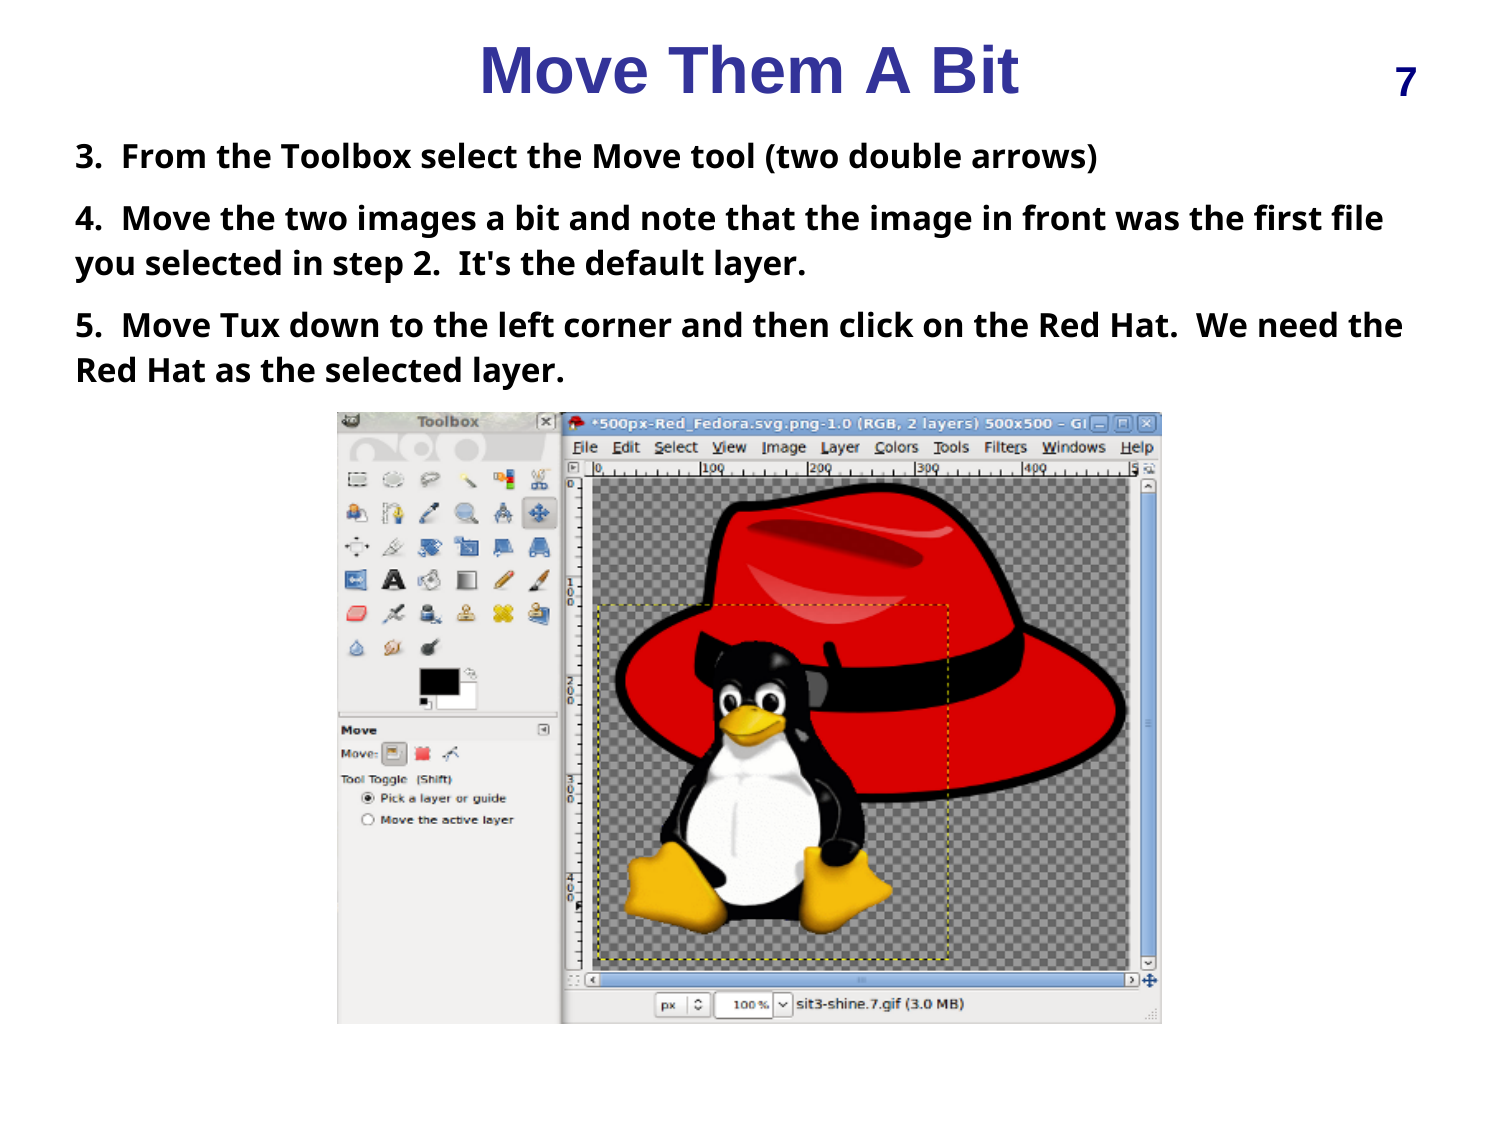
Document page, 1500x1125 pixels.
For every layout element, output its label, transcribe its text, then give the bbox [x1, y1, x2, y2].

text_box 7 [1350, 47, 1463, 113]
picture [337, 412, 1162, 1024]
title Move Them A Bit [75, 32, 1426, 108]
subtitle 3. From the Toolbox select the Move tool (two double arrows) 4. Move the two images a bit and note that the image in front was the first file you selected in step 2. It's the default layer. 5. Move Tux down to the left corner and then click on the Red Hat. We need the Red Hat as the selected layer. [75, 112, 1426, 413]
